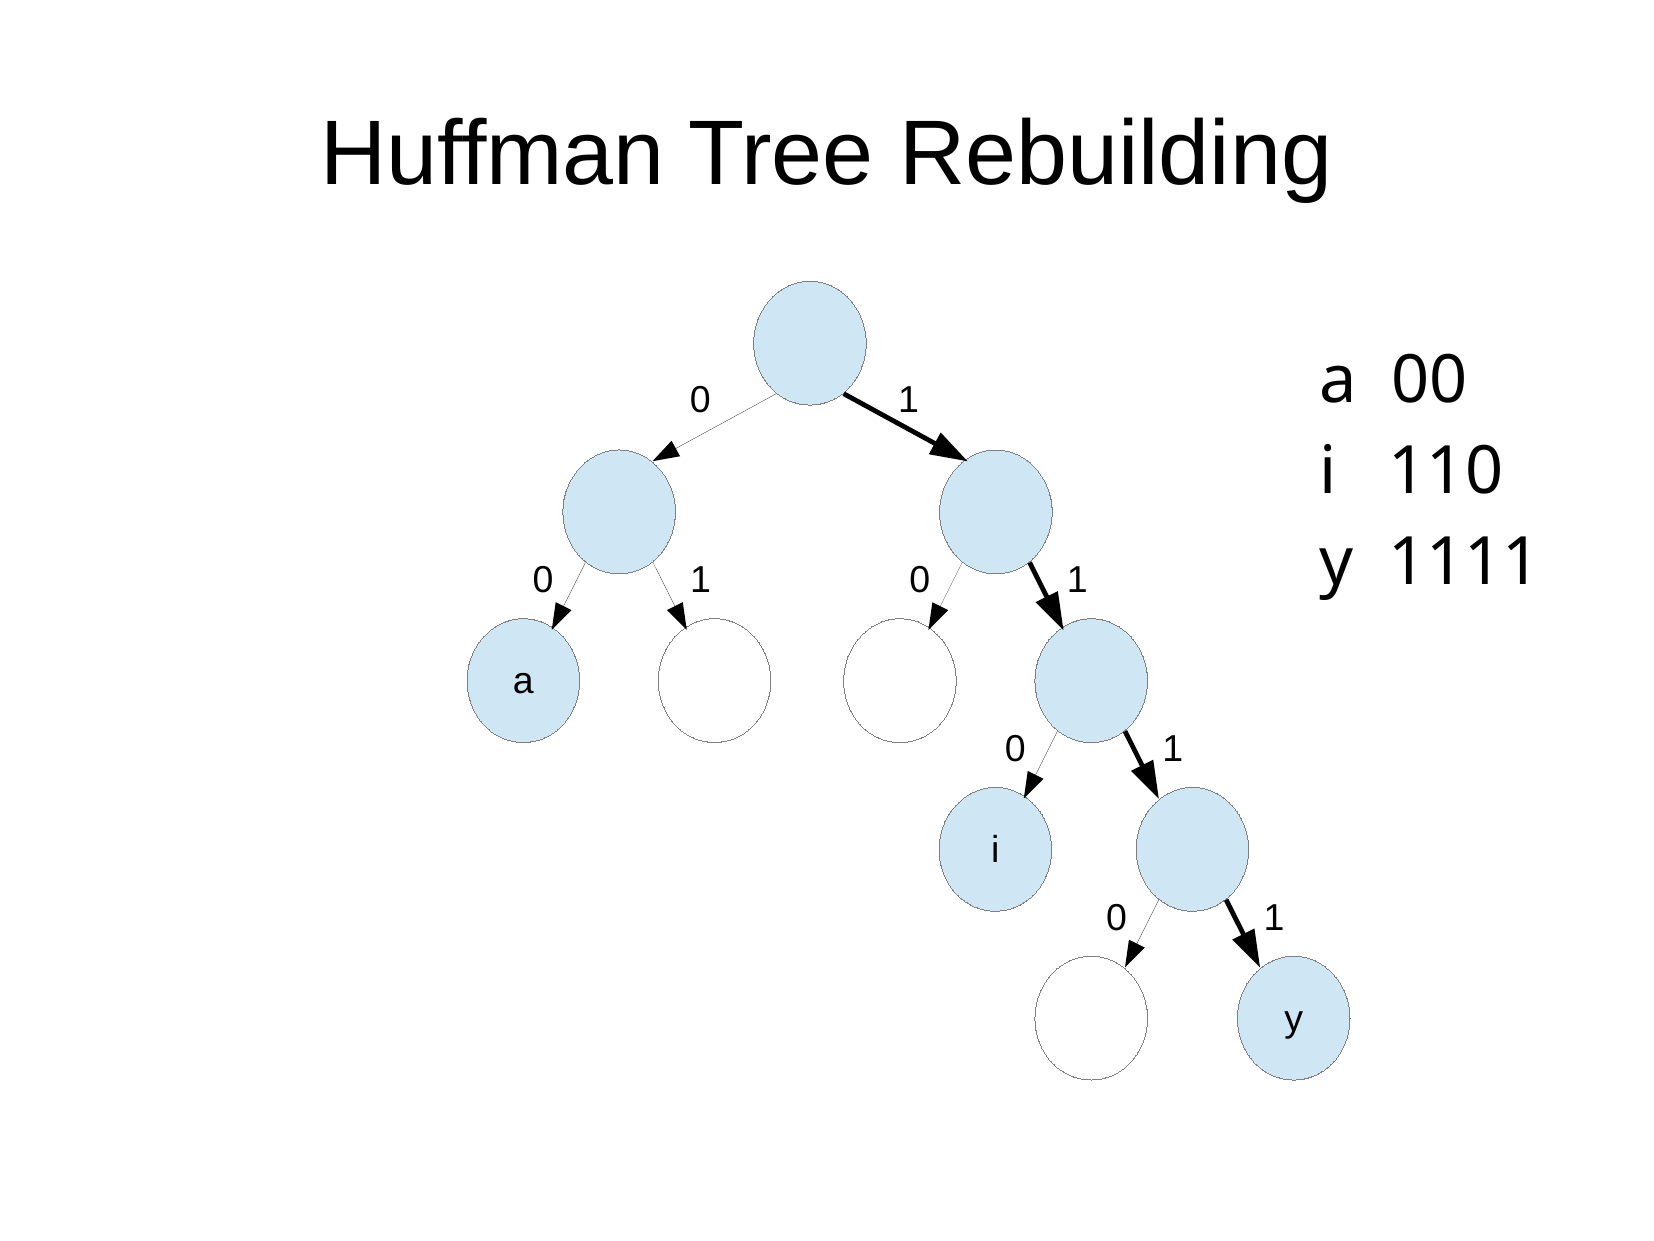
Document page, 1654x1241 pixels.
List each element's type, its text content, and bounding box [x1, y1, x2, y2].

text_box 1 [1052, 551, 1103, 609]
text_box a [467, 618, 580, 743]
text_box 0 [990, 719, 1041, 777]
text_box 0 [894, 551, 946, 609]
text_box 0 [517, 551, 569, 609]
text_box [939, 450, 1053, 574]
text_box [753, 281, 867, 406]
text_box 0 [1091, 888, 1142, 946]
text_box 1 [883, 371, 934, 429]
title Huffman Tree Rebuilding [82, 49, 1571, 257]
text_box [1034, 618, 1148, 743]
text_box i [939, 787, 1052, 912]
text_box 1 [675, 551, 726, 609]
text_box 0 [675, 371, 726, 429]
text_box [1136, 787, 1249, 912]
text_box a 00 i 110 y 1111 [1305, 324, 1581, 575]
text_box y [1237, 956, 1351, 1081]
text_box 1 [1248, 888, 1300, 946]
text_box [562, 449, 676, 574]
text_box 1 [1147, 719, 1198, 777]
